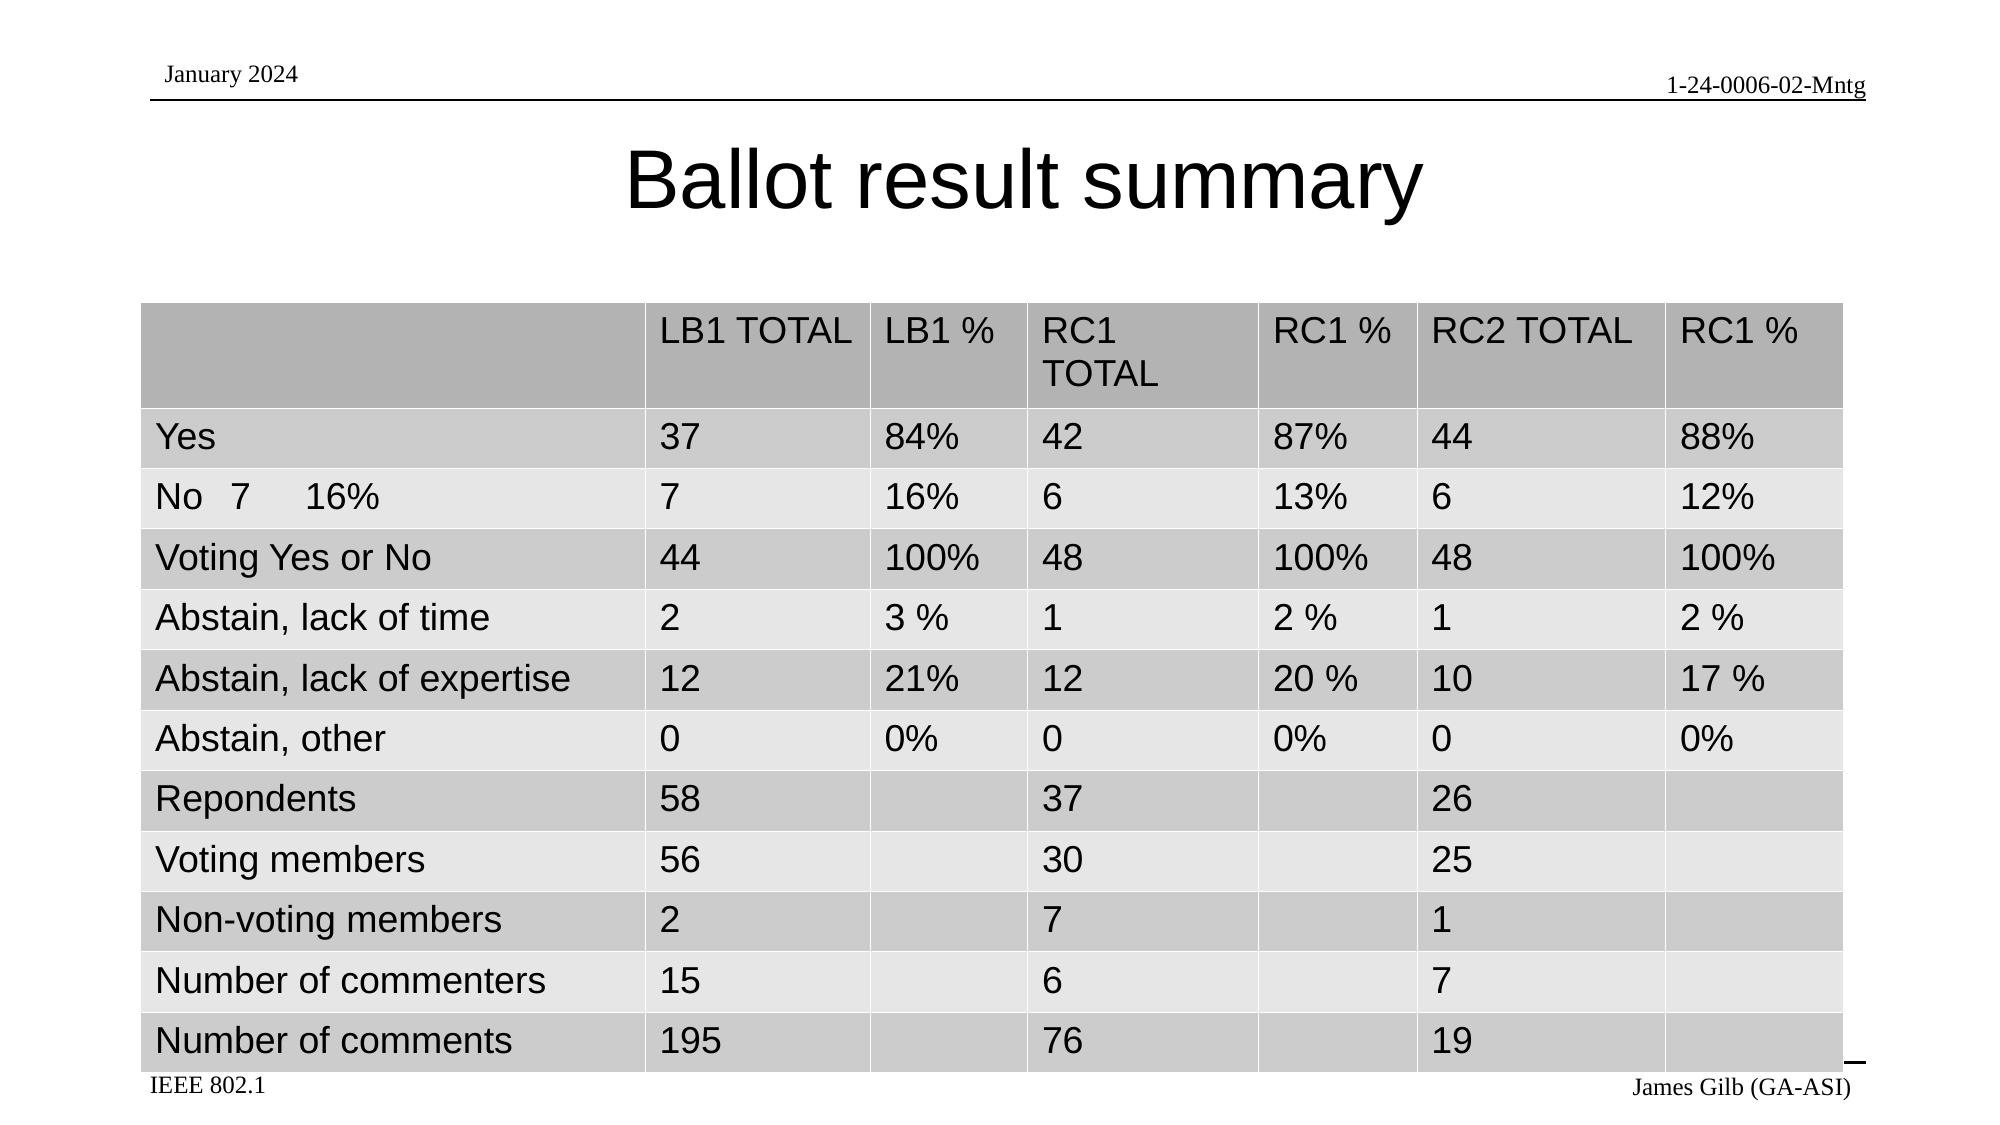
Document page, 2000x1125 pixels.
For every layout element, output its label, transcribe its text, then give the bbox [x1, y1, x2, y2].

table_cell Abstain, lack of time [141, 590, 645, 649]
table_cell [1666, 832, 1843, 891]
table_cell 6 [1028, 952, 1258, 1012]
table_cell 3 % [871, 590, 1027, 649]
table_cell 88% [1666, 409, 1843, 468]
table_cell 100% [1666, 529, 1843, 589]
table_cell [871, 832, 1027, 891]
table_header RC1 % [1259, 303, 1417, 408]
table_cell Abstain, lack of expertise [141, 650, 645, 710]
table_cell 44 [646, 529, 870, 589]
table_cell Voting Yes or No [141, 529, 645, 589]
table_cell No 7 16% [141, 469, 645, 528]
table_cell 0 [1418, 711, 1665, 770]
table_cell 6 [1028, 469, 1258, 528]
table_cell 42 [1028, 409, 1258, 468]
table_cell 20 % [1259, 650, 1417, 710]
table_cell 100% [871, 529, 1027, 589]
table_cell 7 [1418, 952, 1665, 1012]
table_cell 13% [1259, 469, 1417, 528]
table_cell 1 [1418, 590, 1665, 649]
table_cell 25 [1418, 832, 1665, 891]
table_cell [1666, 892, 1843, 951]
table_cell 48 [1028, 529, 1258, 589]
table_cell 12 [646, 650, 870, 710]
table_cell 100% [1259, 529, 1417, 589]
table_cell 84% [871, 409, 1027, 468]
table_cell [1259, 892, 1417, 951]
table_cell 1 [1418, 892, 1665, 951]
table_cell 48 [1418, 529, 1665, 589]
table_cell [1259, 1013, 1417, 1072]
table_cell 0% [1259, 711, 1417, 770]
table_header LB1 % [871, 303, 1027, 408]
table_cell 37 [646, 409, 870, 468]
table_cell 15 [646, 952, 870, 1012]
table_header LB1 TOTAL [646, 303, 870, 408]
table_cell Number of commenters [141, 952, 645, 1012]
table_cell [1666, 1013, 1843, 1072]
table_cell 26 [1418, 771, 1665, 831]
table_cell Voting members [141, 832, 645, 891]
table_header [141, 303, 645, 408]
table_cell [871, 892, 1027, 951]
title Ballot result summary [149, 112, 1900, 238]
table_cell [1259, 832, 1417, 891]
table_cell 12 [1028, 650, 1258, 710]
table_cell 87% [1259, 409, 1417, 468]
table_cell [1666, 771, 1843, 831]
table_cell 19 [1418, 1013, 1665, 1072]
table_cell 44 [1418, 409, 1665, 468]
table_cell 37 [1028, 771, 1258, 831]
table_cell 1 [1028, 590, 1258, 649]
table_cell [1666, 952, 1843, 1012]
table_cell 2 % [1666, 590, 1843, 649]
table_cell 30 [1028, 832, 1258, 891]
table_cell [871, 771, 1027, 831]
table_cell 195 [646, 1013, 870, 1072]
table_cell [871, 1013, 1027, 1072]
table_cell Abstain, other [141, 711, 645, 770]
table_cell 2 [646, 892, 870, 951]
table_cell 76 [1028, 1013, 1258, 1072]
table_cell 2 [646, 590, 870, 649]
table_cell Number of comments [141, 1013, 645, 1072]
table_cell 7 [646, 469, 870, 528]
table_cell 17 % [1666, 650, 1843, 710]
table_cell 7 [1028, 892, 1258, 951]
table_cell [871, 952, 1027, 1012]
table_header RC1 % [1666, 303, 1843, 408]
table_cell 21% [871, 650, 1027, 710]
table_cell 0 [1028, 711, 1258, 770]
table_cell 56 [646, 832, 870, 891]
table_cell 0 [646, 711, 870, 770]
table_cell 12% [1666, 469, 1843, 528]
table_cell 0% [1666, 711, 1843, 770]
table_cell 2 % [1259, 590, 1417, 649]
table_cell [1259, 952, 1417, 1012]
table_cell Yes [141, 409, 645, 468]
table_header RC2 TOTAL [1418, 303, 1665, 408]
table_cell 6 [1418, 469, 1665, 528]
table_cell 10 [1418, 650, 1665, 710]
table_cell Repondents [141, 771, 645, 831]
table_cell Non-voting members [141, 892, 645, 951]
table_cell 58 [646, 771, 870, 831]
table_cell 16% [871, 469, 1027, 528]
table_cell [1259, 771, 1417, 831]
table_header RC1 TOTAL [1028, 303, 1258, 408]
table_cell 0% [871, 711, 1027, 770]
